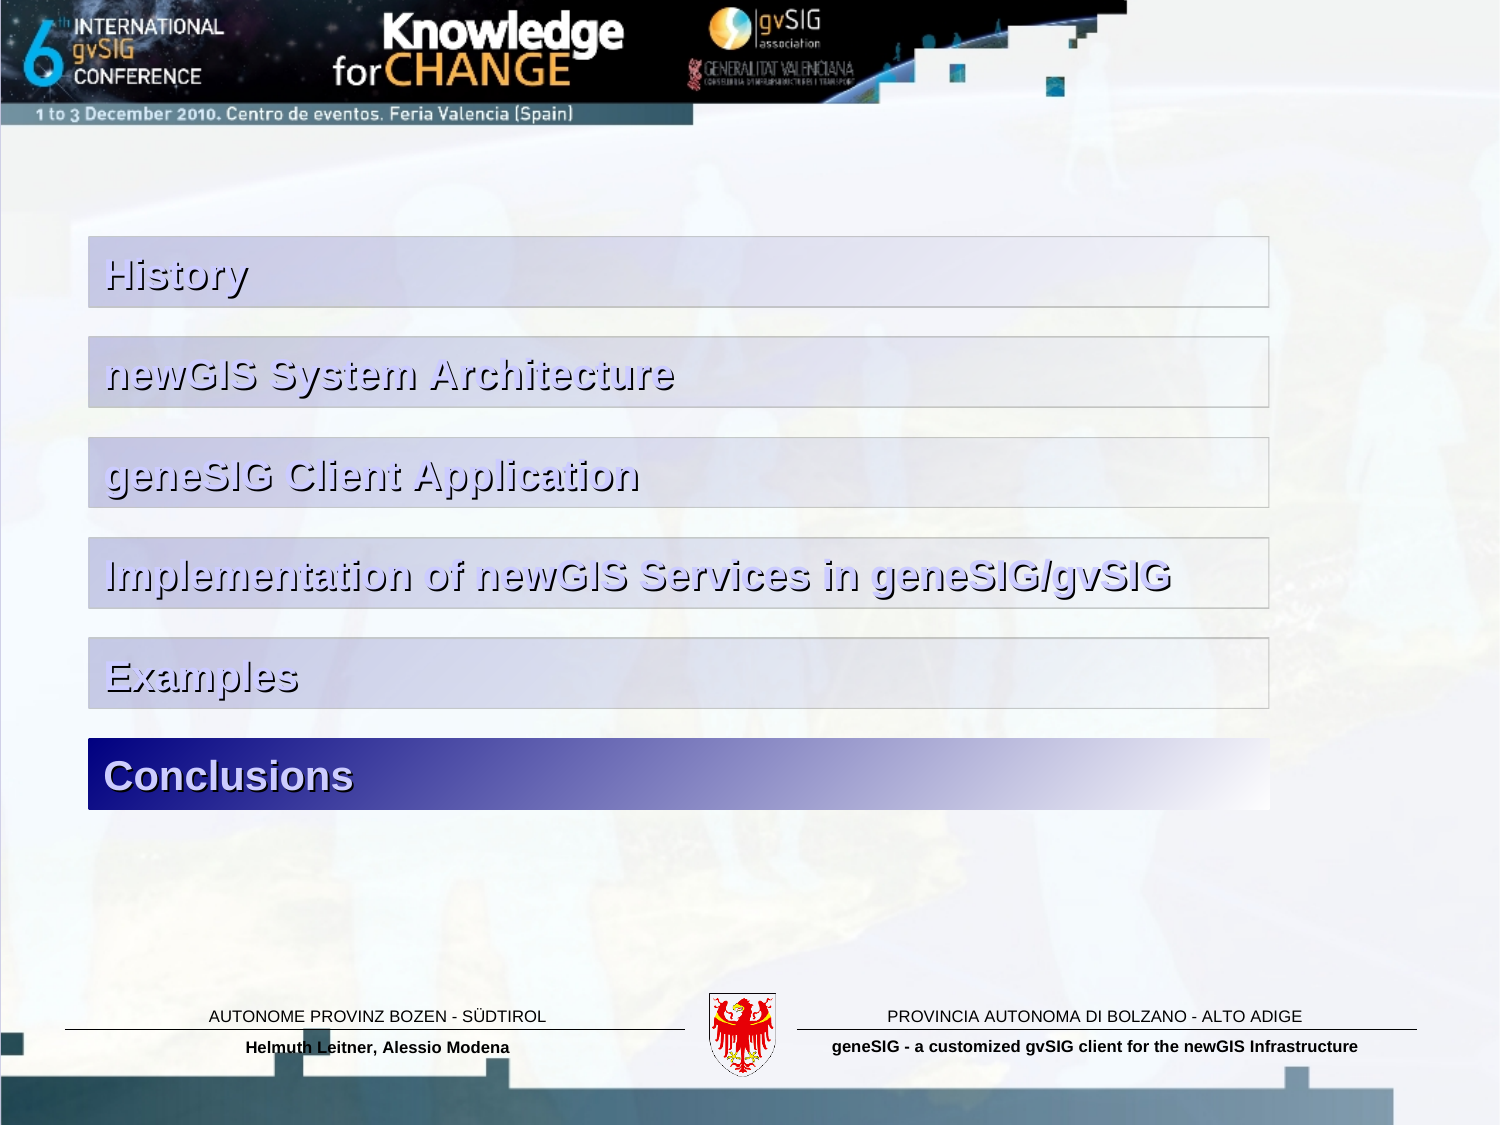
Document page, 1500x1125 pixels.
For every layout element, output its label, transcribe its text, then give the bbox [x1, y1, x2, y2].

text_box Examples [88, 637, 1270, 709]
picture [0, 0, 1500, 1125]
text_box geneSIG Client Application [88, 437, 1270, 508]
text_box History [88, 236, 1270, 308]
text_box newGIS System Architecture [88, 336, 1270, 408]
text_box Conclusions [88, 738, 1270, 810]
text_box Implementation of newGIS Services in geneSIG/gvSIG [88, 537, 1270, 609]
